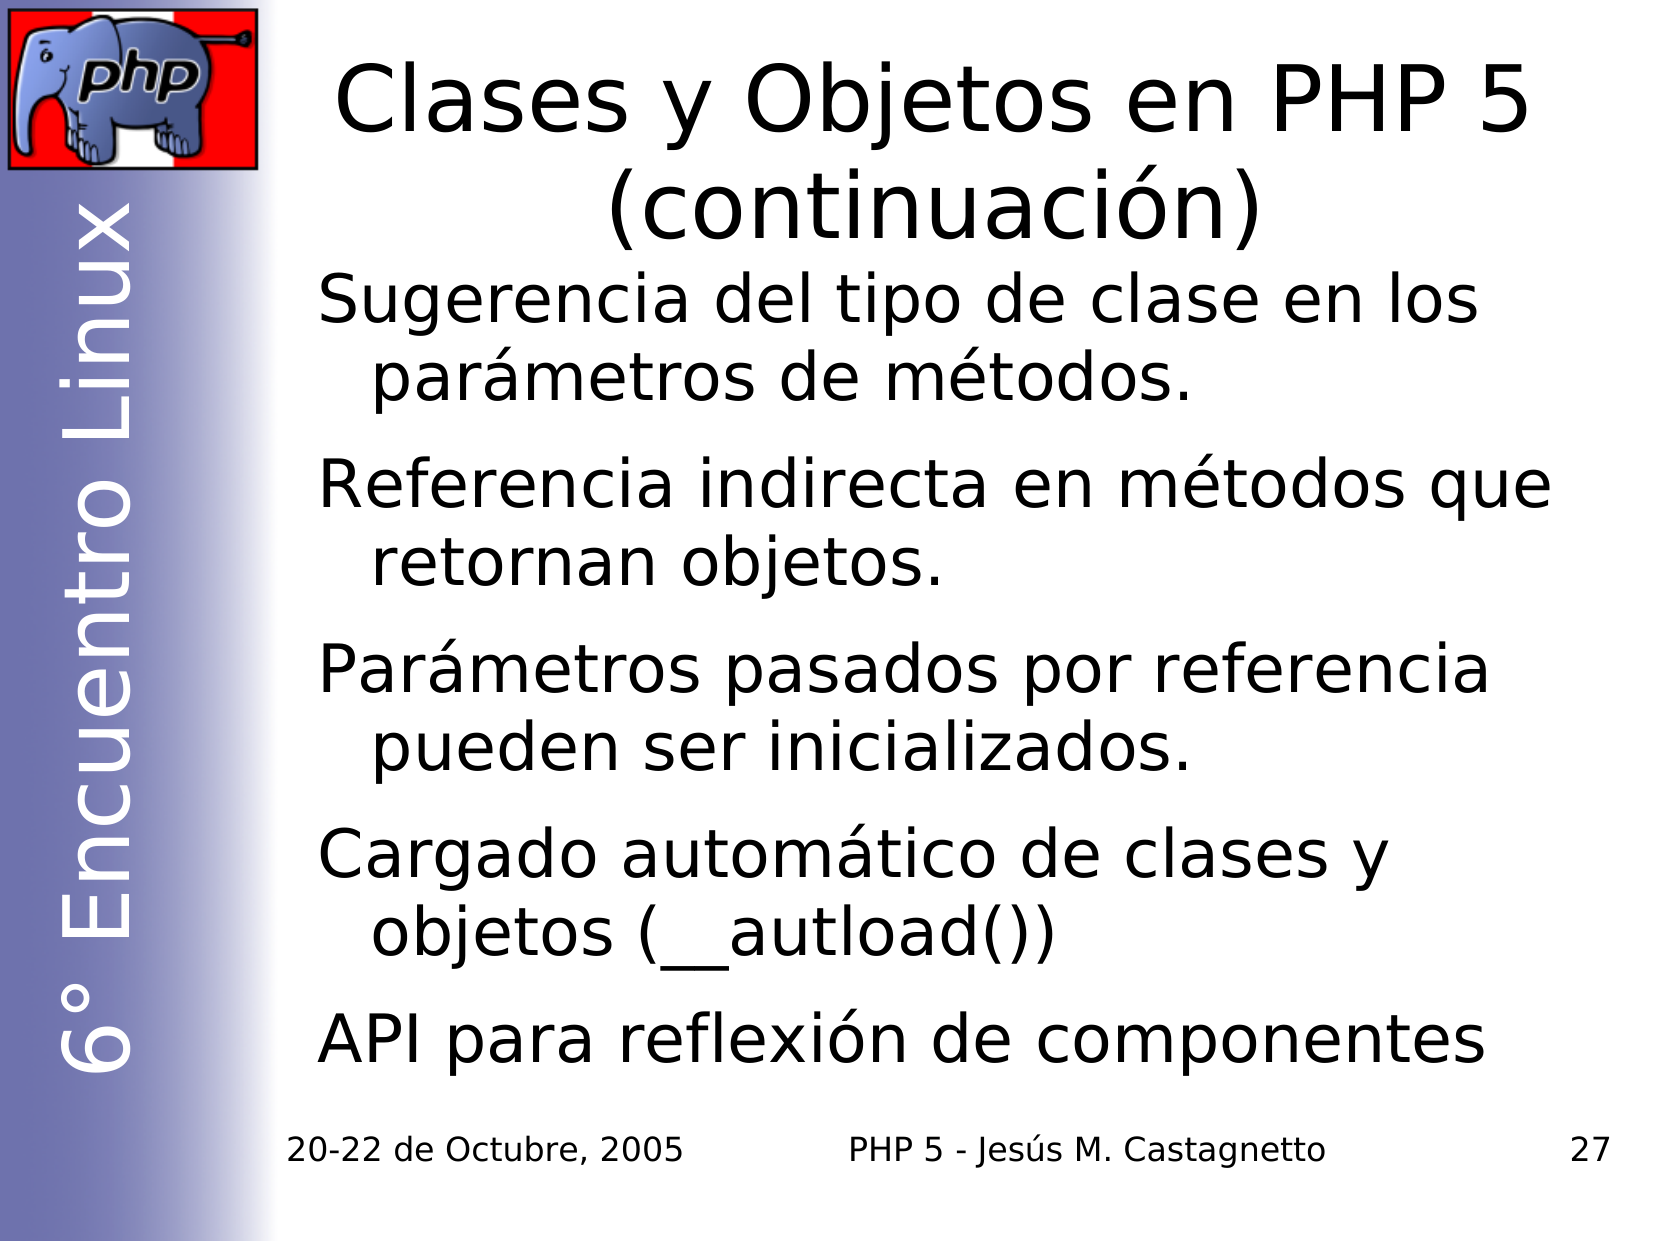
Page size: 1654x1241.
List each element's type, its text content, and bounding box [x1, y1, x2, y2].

title Clases y Objetos en PHP 5 (continuación) [300, 45, 1571, 260]
picture [0, 0, 1654, 1241]
list Sugerencia del tipo de clase en los parámetros de métodos. Referencia indirecta en métodos que retornan objetos. Parámetros pasados por referencia pueden ser inicializados. Cargado automático de clases y objetos (__autload()) API para reflexión de componentes [300, 260, 1571, 1080]
